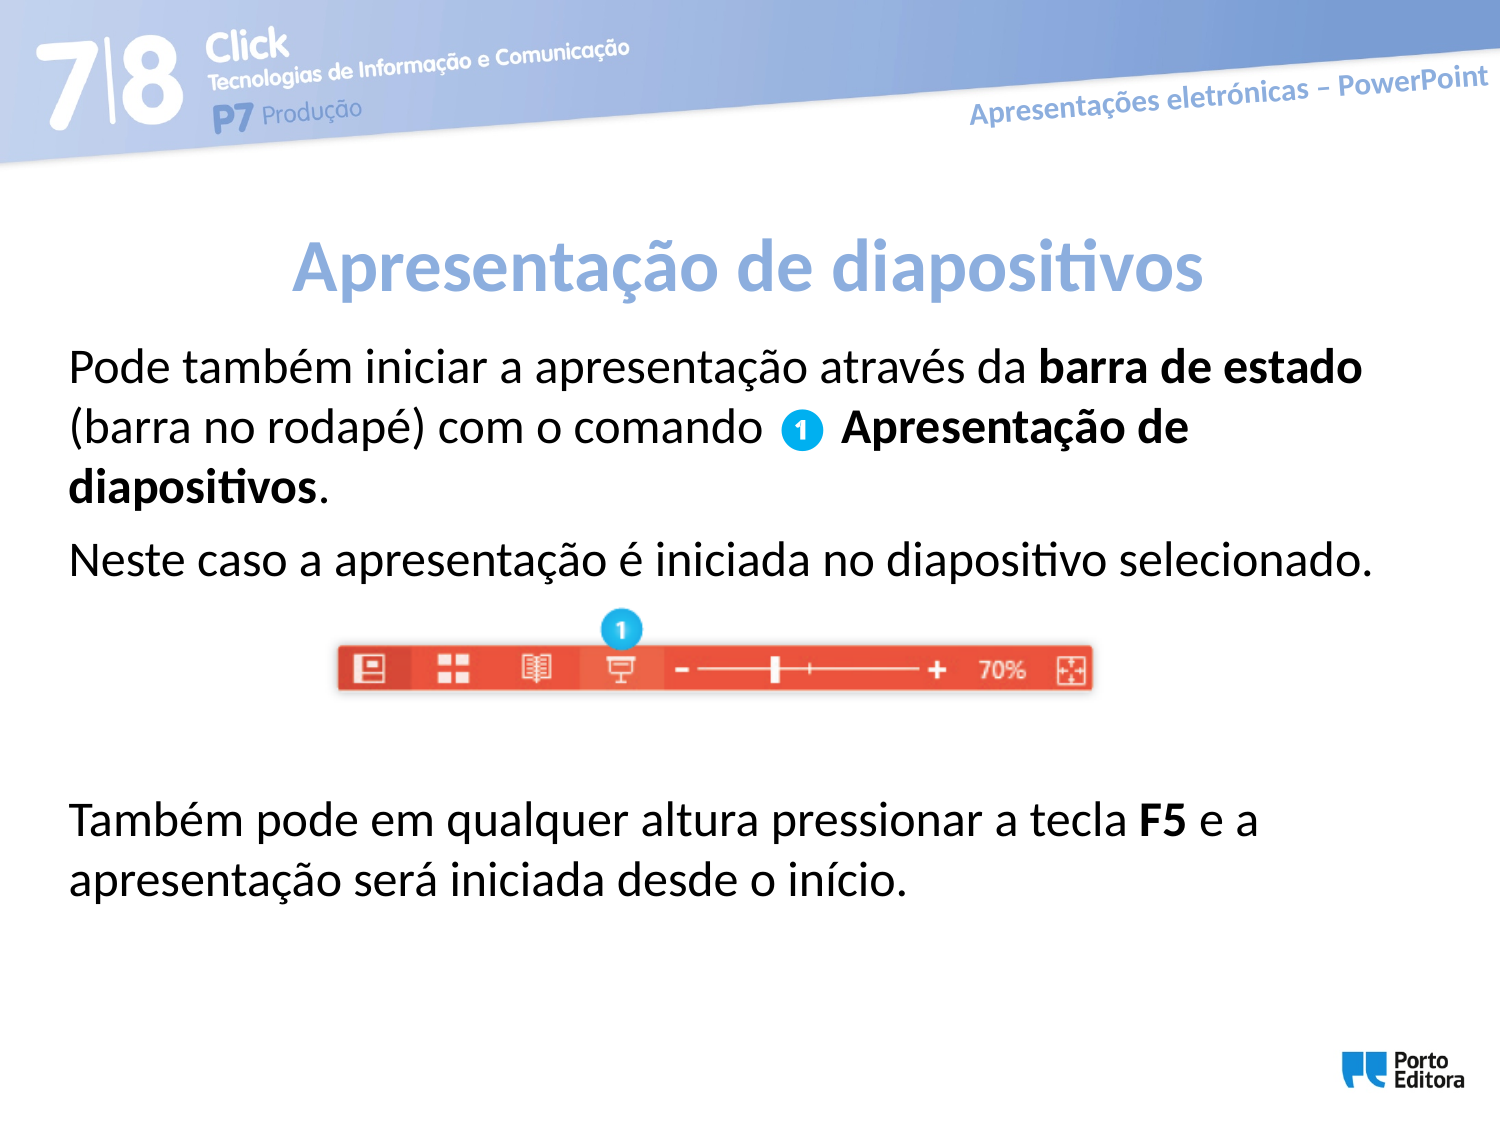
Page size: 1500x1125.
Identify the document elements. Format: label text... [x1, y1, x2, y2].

text_box Pode também iniciar a apresentação através da barra de estado (barra no rodapé) com o comando ❶ Apresentação de diapositivos. Neste caso a apresentação é iniciada no diapositivo selecionado. [53, 326, 1476, 597]
text_box Também pode em qualquer altura pressionar a tecla F5 e a apresentação será iniciada desde o início. [53, 778, 1476, 916]
text_box Apresentação de diapositivos [22, 218, 1477, 316]
picture [0, 0, 1500, 1125]
text_box Apresentações eletrónicas – PowerPoint [952, 48, 1500, 192]
